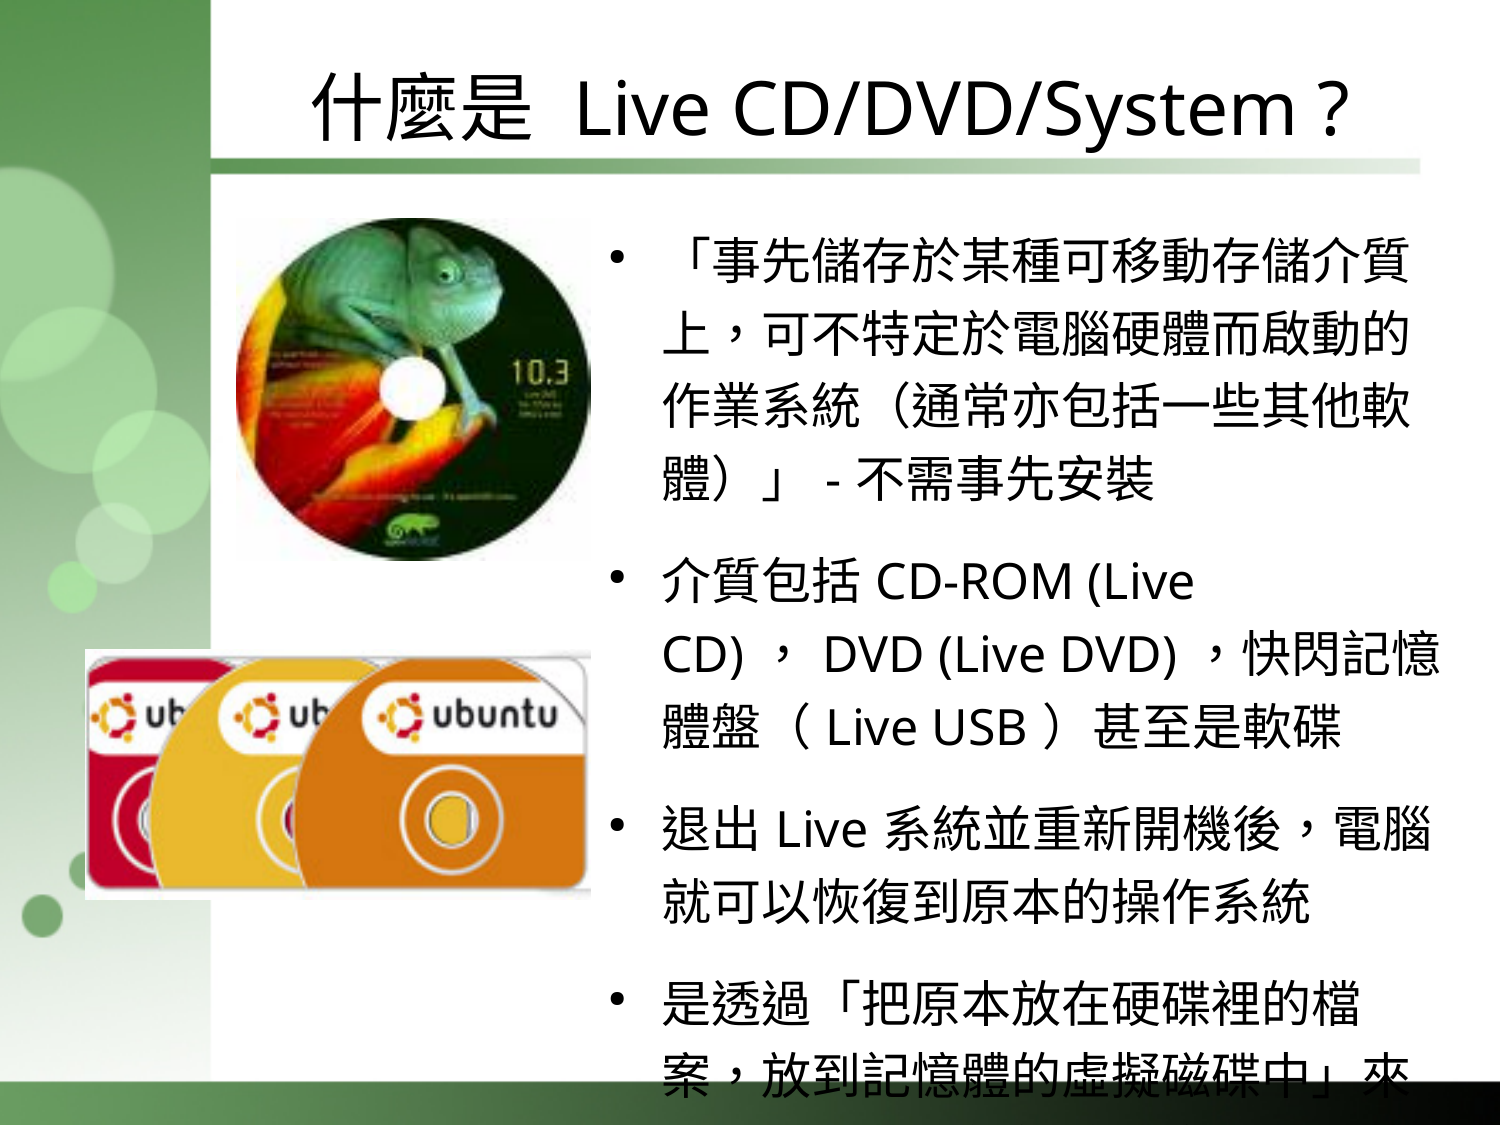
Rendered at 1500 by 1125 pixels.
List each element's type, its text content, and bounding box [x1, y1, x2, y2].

picture [0, 0, 1500, 1125]
list 「事先儲存於某種可移動存儲介質上，可不特定於電腦硬體而啟動的作業系統（通常亦包括一些其他軟體）」-不需事先安裝 介質包括CD-ROM (Live CD)，DVD (Live DVD)，快閃記憶體盤（Live USB）甚至是軟碟 退出Live系統並重新開機後，電腦就可以恢復到原本的操作系統 是透過「把原本放在硬碟裡的檔案，放到記憶體的虛擬磁碟中」來運作；因此系統記憶體愈大，則執行速度愈快。 [590, 221, 1447, 1034]
title 什麼是 Live CD/DVD/System ? [214, 52, 1447, 154]
